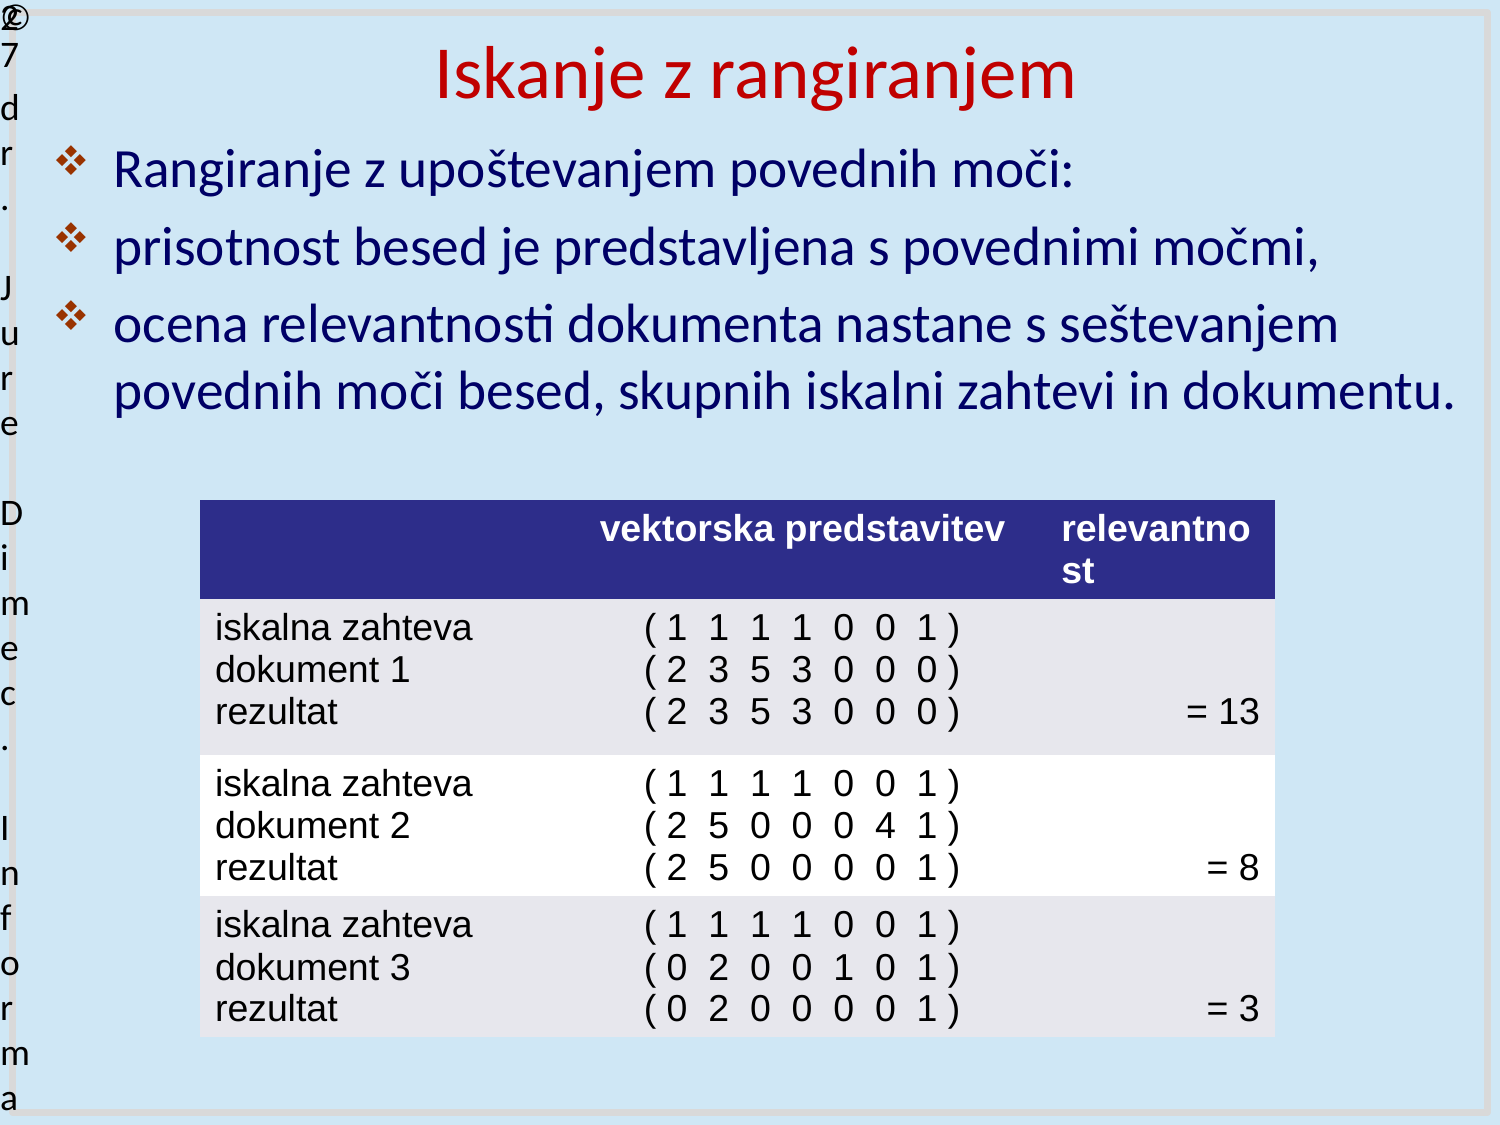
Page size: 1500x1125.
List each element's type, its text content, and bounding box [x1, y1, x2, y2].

table_cell = 3 [1047, 896, 1275, 1037]
table_cell iskalna zahteva dokument 3 rezultat [200, 896, 558, 1037]
table_cell = 8 [1047, 755, 1275, 896]
table_header relevantnost [1047, 500, 1275, 599]
table_cell ( 1 1 1 1 0 0 1 ) ( 2 5 0 0 0 4 1 ) ( 2 5 0 0 0 0 1 ) [558, 755, 1047, 896]
list Rangiranje z upoštevanjem povednih moči: prisotnost besed je predstavljena s povednimi močmi, ocena relevantnosti dokumenta nastane s seštevanjem povednih moči besed, skupnih iskalni zahtevi in dokumentu. [37, 125, 1475, 475]
table_cell ( 1 1 1 1 0 0 1 ) ( 0 2 0 0 1 0 1 ) ( 0 2 0 0 0 0 1 ) [558, 896, 1047, 1037]
table_cell iskalna zahteva dokument 1 rezultat [200, 599, 558, 755]
table_cell ( 1 1 1 1 0 0 1 ) ( 2 3 5 3 0 0 0 ) ( 2 3 5 3 0 0 0 ) [558, 599, 1047, 755]
table_header [200, 500, 558, 599]
table_cell = 13 [1047, 599, 1275, 755]
table_cell iskalna zahteva dokument 2 rezultat [200, 755, 558, 896]
title Iskanje z rangiranjem [37, 12, 1475, 125]
table_header vektorska predstavitev [558, 500, 1047, 599]
